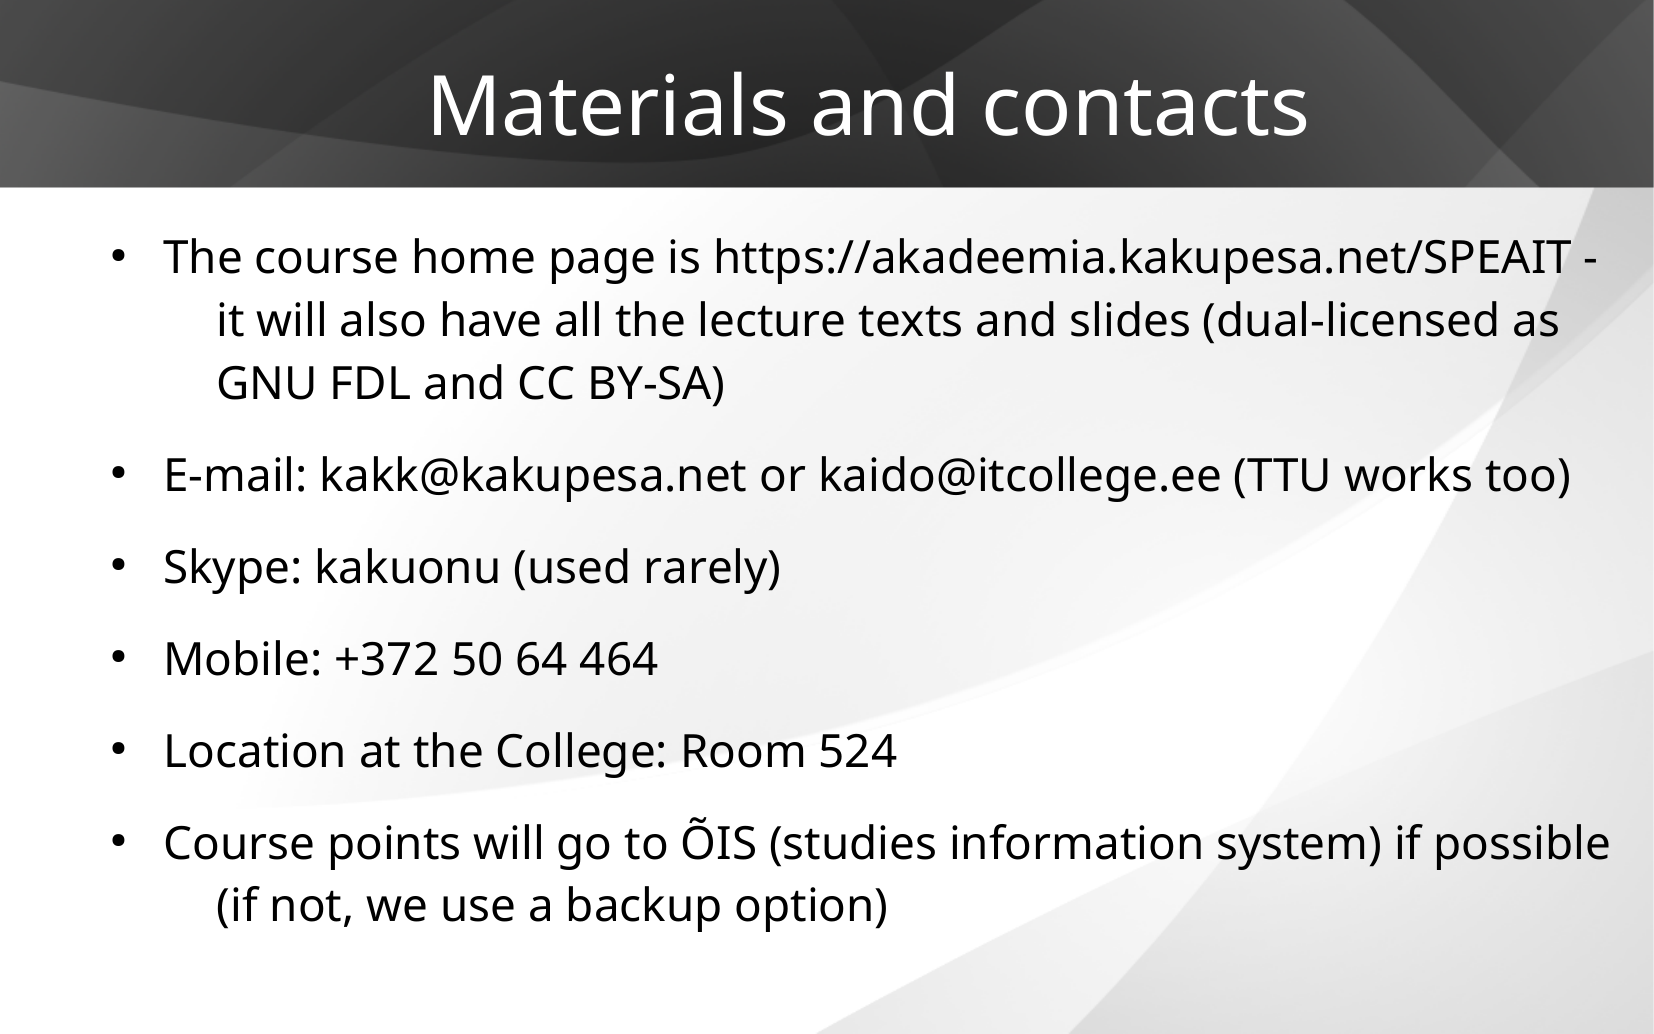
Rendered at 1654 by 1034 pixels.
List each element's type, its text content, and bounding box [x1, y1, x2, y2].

title Materials and contacts [124, 0, 1613, 208]
picture [0, 0, 1654, 1034]
list The course home page is https://akadeemia.kakupesa.net/SPEAIT - it will also have all the lecture texts and slides (dual-licensed as GNU FDL and CC BY-SA) E-mail: kakk@kakupesa.net or kaido@itcollege.ee (TTU works too) Skype: kakuonu (used rarely) Mobile: +372 50 64 464 Location at the College: Room 524 Course points will go to ÕIS (studies information system) if possible (if not, we use a backup option) [75, 225, 1613, 1013]
